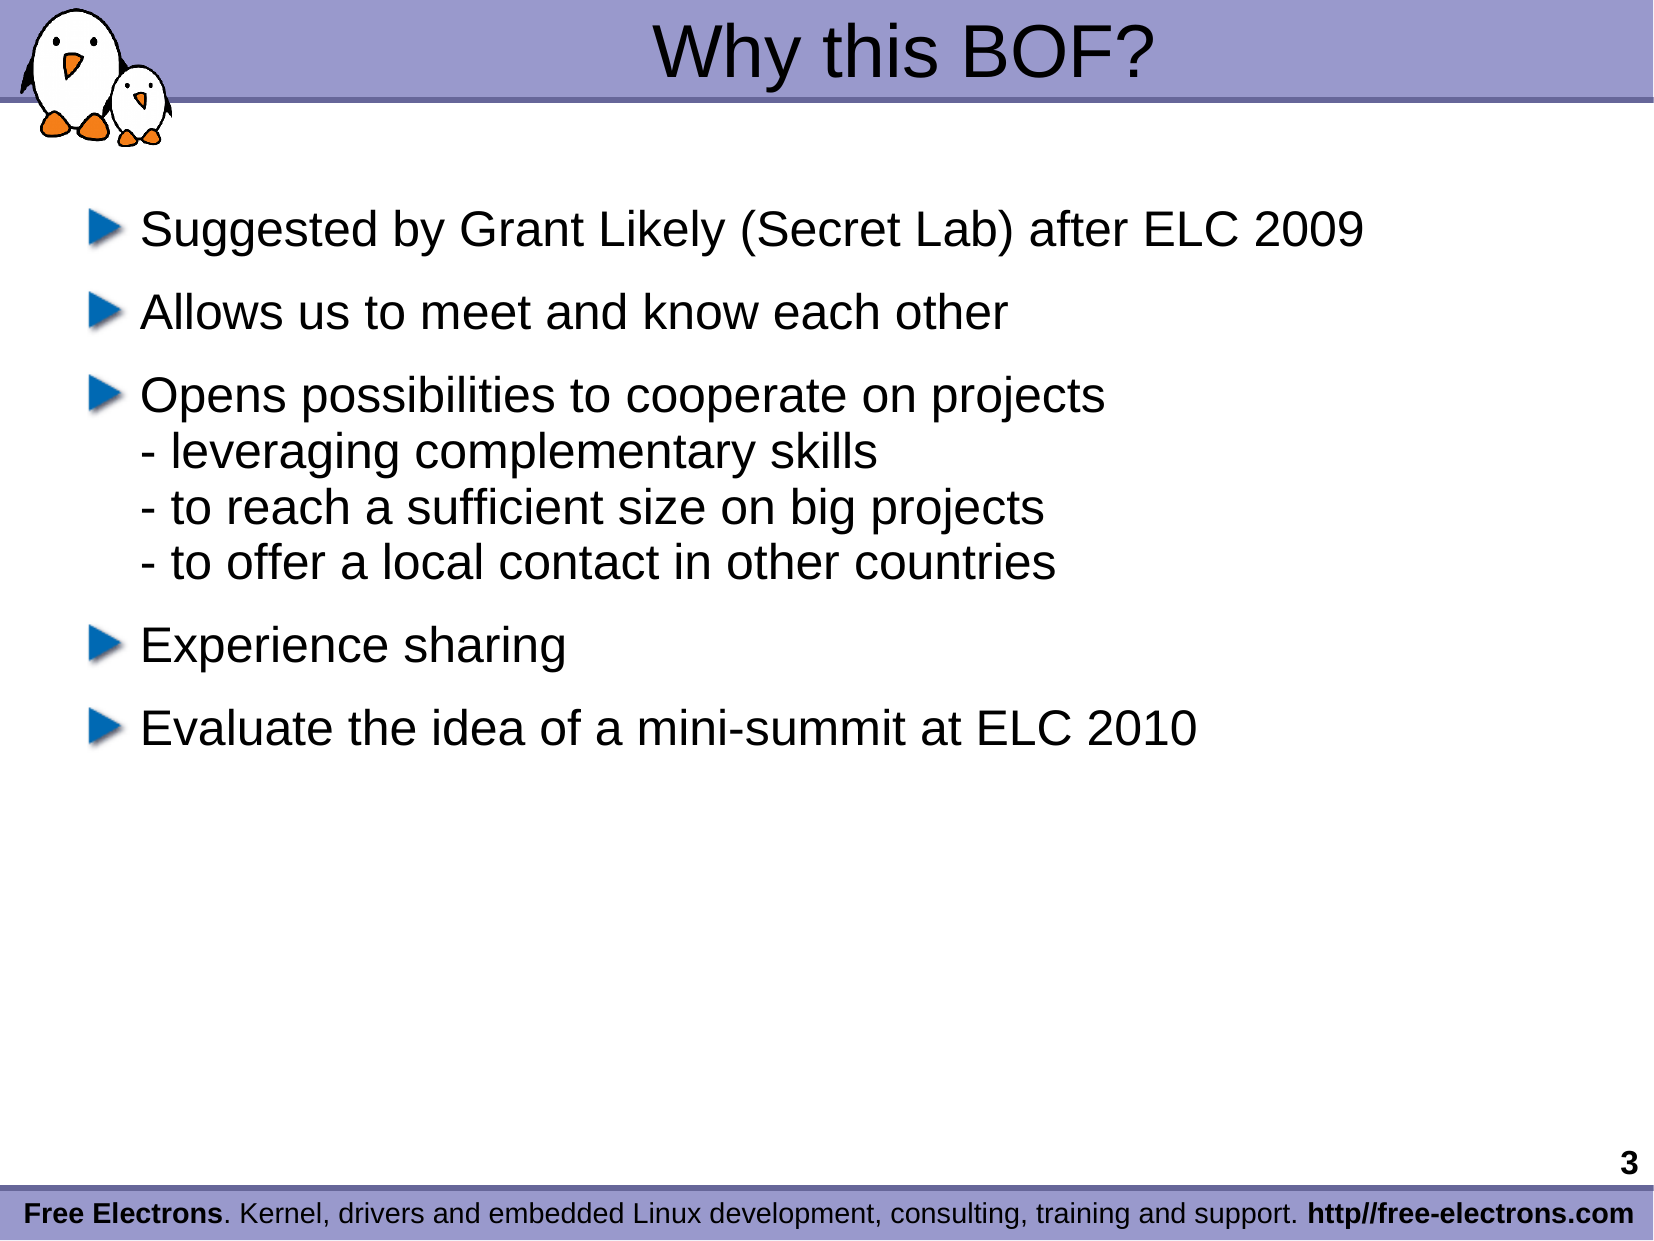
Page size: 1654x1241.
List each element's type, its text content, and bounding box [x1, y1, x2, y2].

picture [20, 8, 172, 147]
title Why this BOF? [178, 4, 1631, 98]
list Suggested by Grant Likely (Secret Lab) after ELC 2009 Allows us to meet and know each other Opens possibilities to cooperate on projects - leveraging complementary skills - to reach a sufficient size on big projects - to offer a local contact in other countries Experience sharing Evaluate the idea of a mini-summit at ELC 2010 [68, 201, 1592, 1118]
